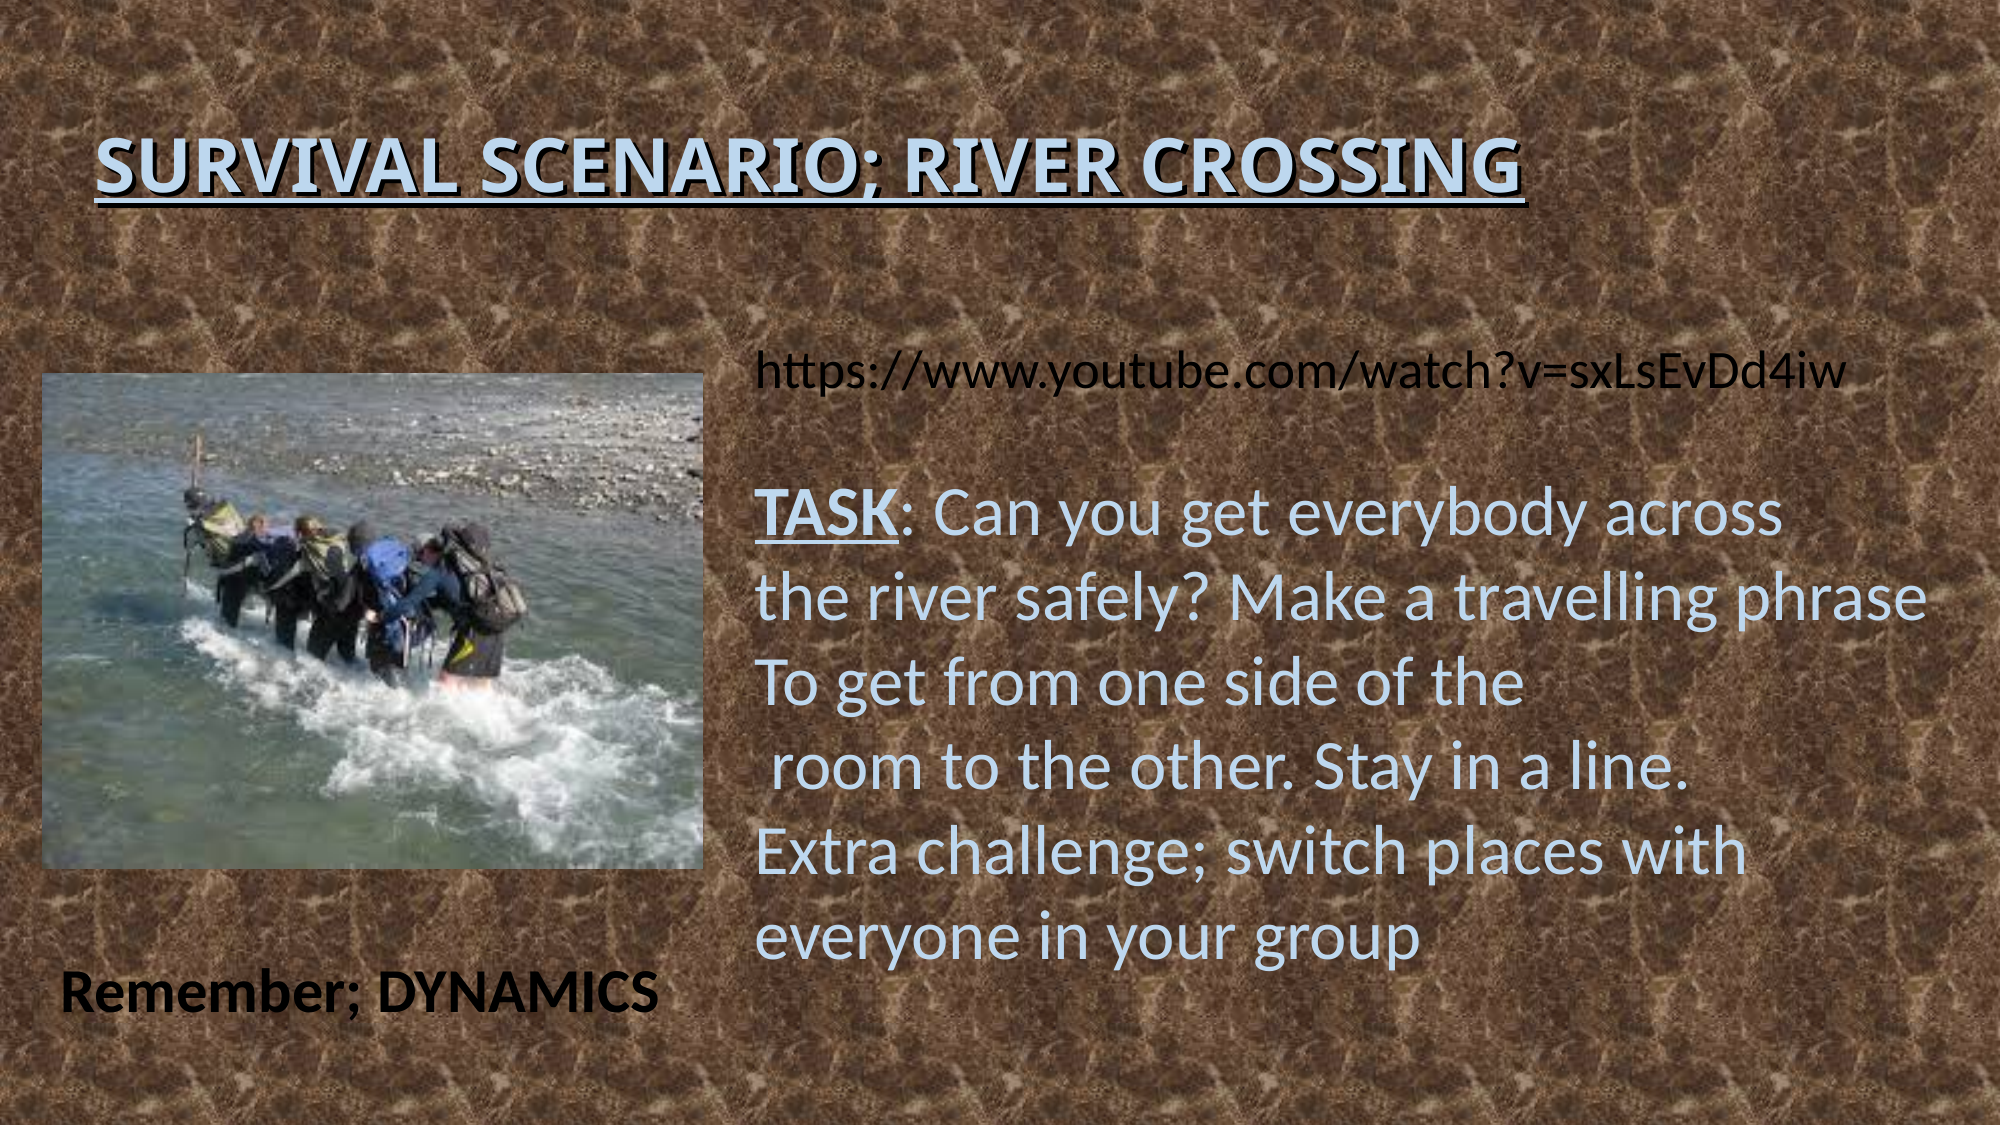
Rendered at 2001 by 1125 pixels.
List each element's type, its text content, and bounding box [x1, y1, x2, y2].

title SURVIVAL SCENARIO; River Crossing [79, 50, 1705, 275]
picture [42, 373, 703, 869]
text_box Remember; DYNAMICS [45, 943, 676, 1033]
text_box https://www.youtube.com/watch?v=sxLsEvDd4iw TASK: Can you get everybody across the river safely? Make a travelling phrase To get from one side of the room to the other. Stay in a line. Extra challenge; switch places with everyone in your group [740, 327, 1976, 981]
